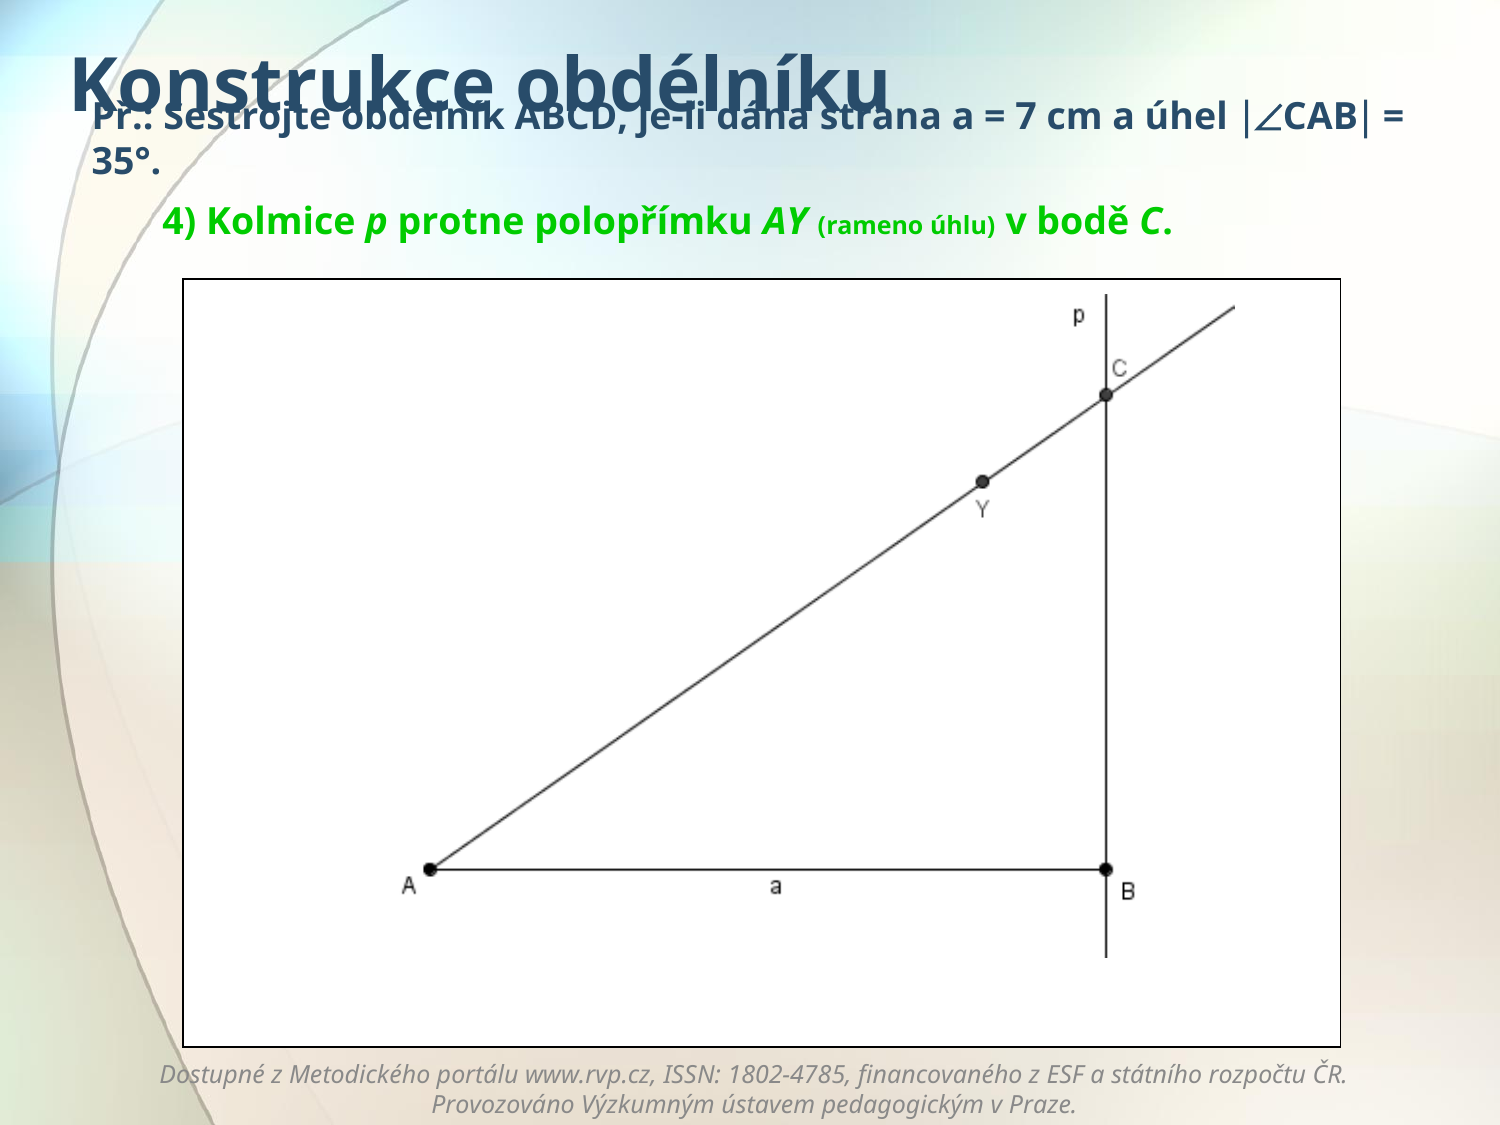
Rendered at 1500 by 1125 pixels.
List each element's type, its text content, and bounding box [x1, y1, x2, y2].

title Konstrukce obdélníku [53, 38, 1388, 142]
picture [0, 0, 1500, 1125]
text_box 4) Kolmice p protne polopřímku AY (rameno úhlu) v bodě C. [147, 172, 1459, 267]
text_box Př.: Sestrojte obdélník ABCD, je-li dána strana a = 7 cm a úhel CAB = 35°. [76, 90, 1459, 185]
text_box [183, 278, 1341, 1047]
